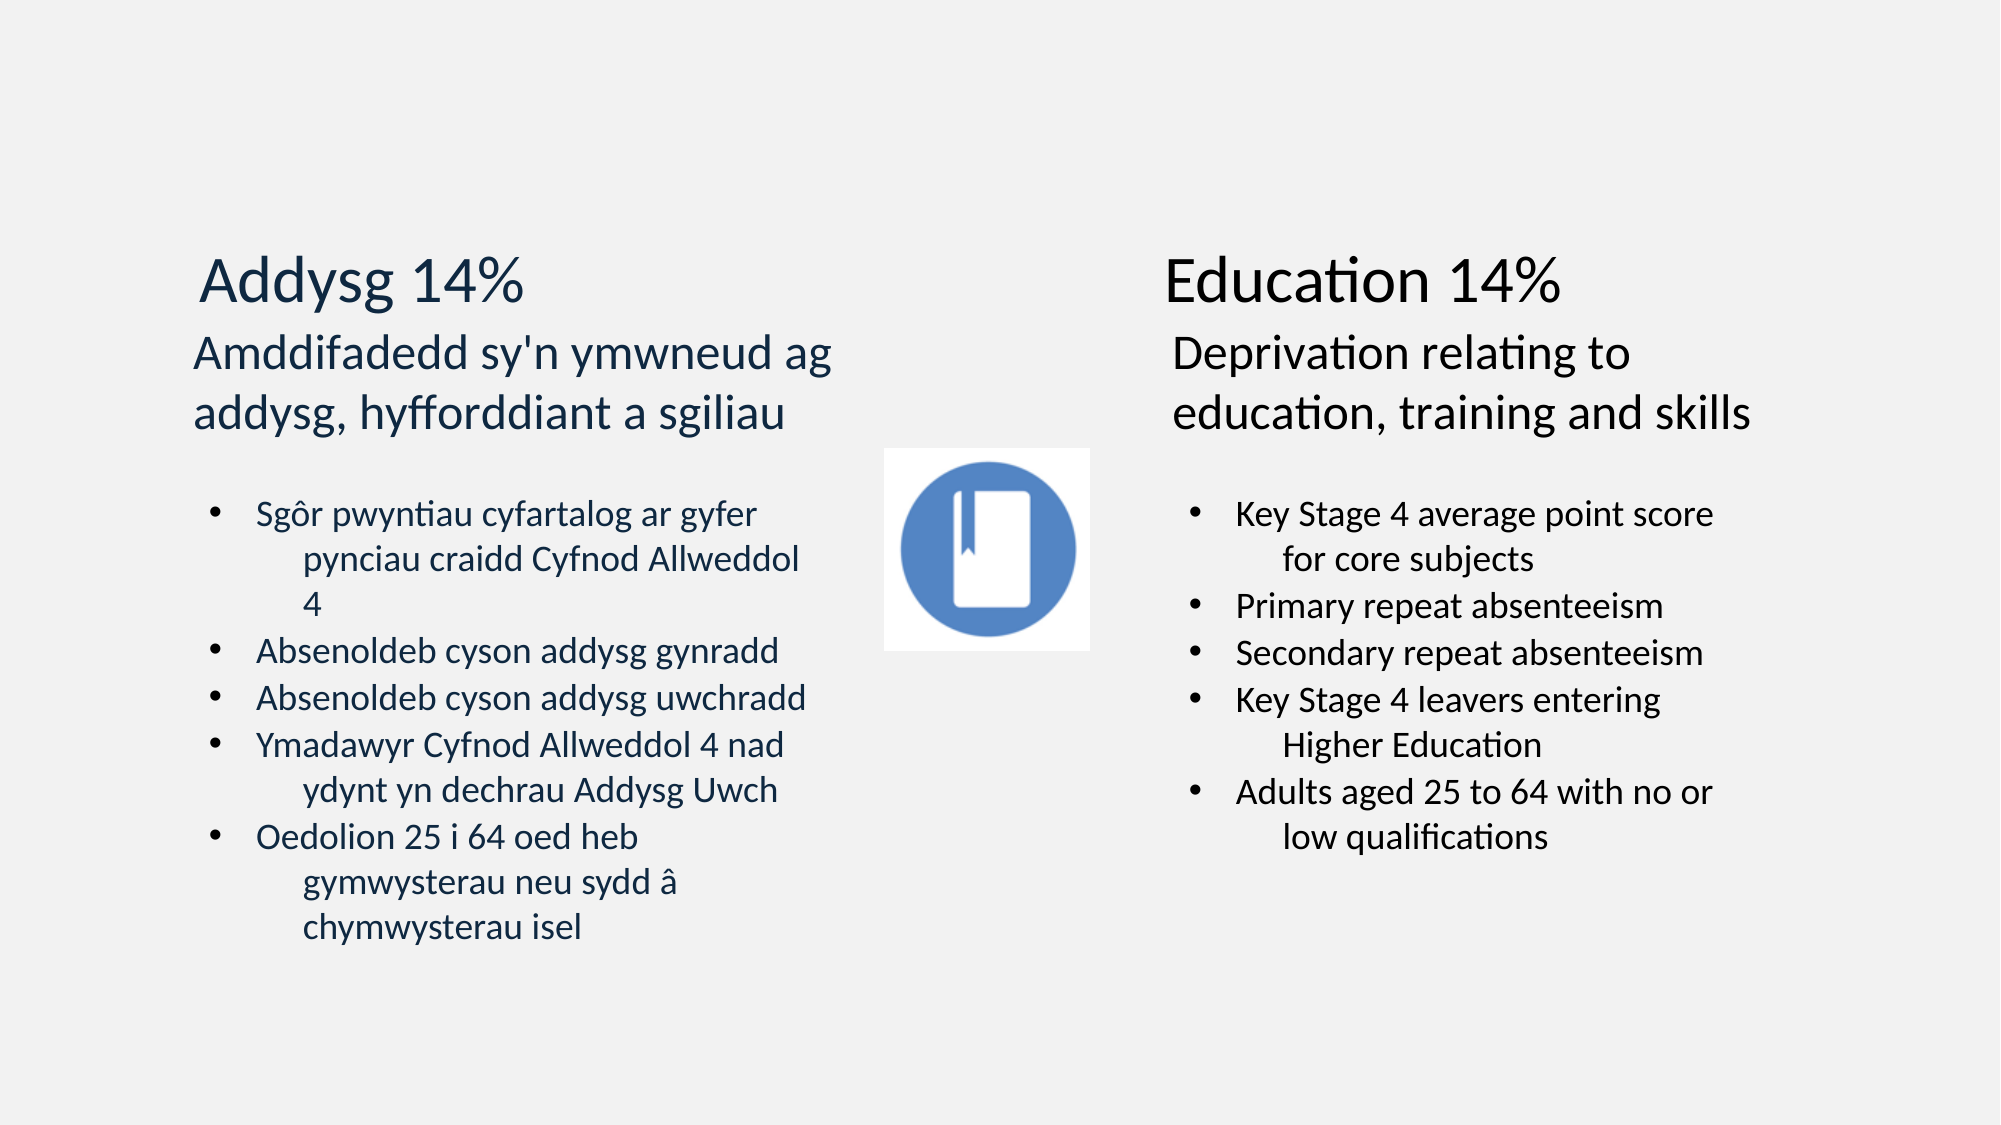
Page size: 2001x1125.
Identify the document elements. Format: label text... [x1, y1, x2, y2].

text_box Deprivation relating to education, training and skills [1143, 312, 1781, 447]
text_box Education 14% [1143, 188, 1585, 312]
text_box Amddifadedd sy'n ymwneud ag addysg, hyfforddiant a sgiliau [178, 311, 860, 449]
text_box Key Stage 4 average point score for core subjects Primary repeat absenteeism Secondary repeat absenteeism Key Stage 4 leavers entering Higher Education Adults aged 25 to 64 with no or low qualifications [1174, 481, 1754, 869]
picture [884, 448, 1090, 651]
text_box Sgôr pwyntiau cyfartalog ar gyfer pynciau craidd Cyfnod Allweddol 4 Absenoldeb cyson addysg gynradd Absenoldeb cyson addysg uwchradd Ymadawyr Cyfnod Allweddol 4 nad ydynt yn dechrau Addysg Uwch Oedolion 25 i 64 oed heb gymwysterau neu sydd â chymwysterau isel [194, 481, 831, 914]
text_box Addysg 14% [178, 188, 660, 312]
